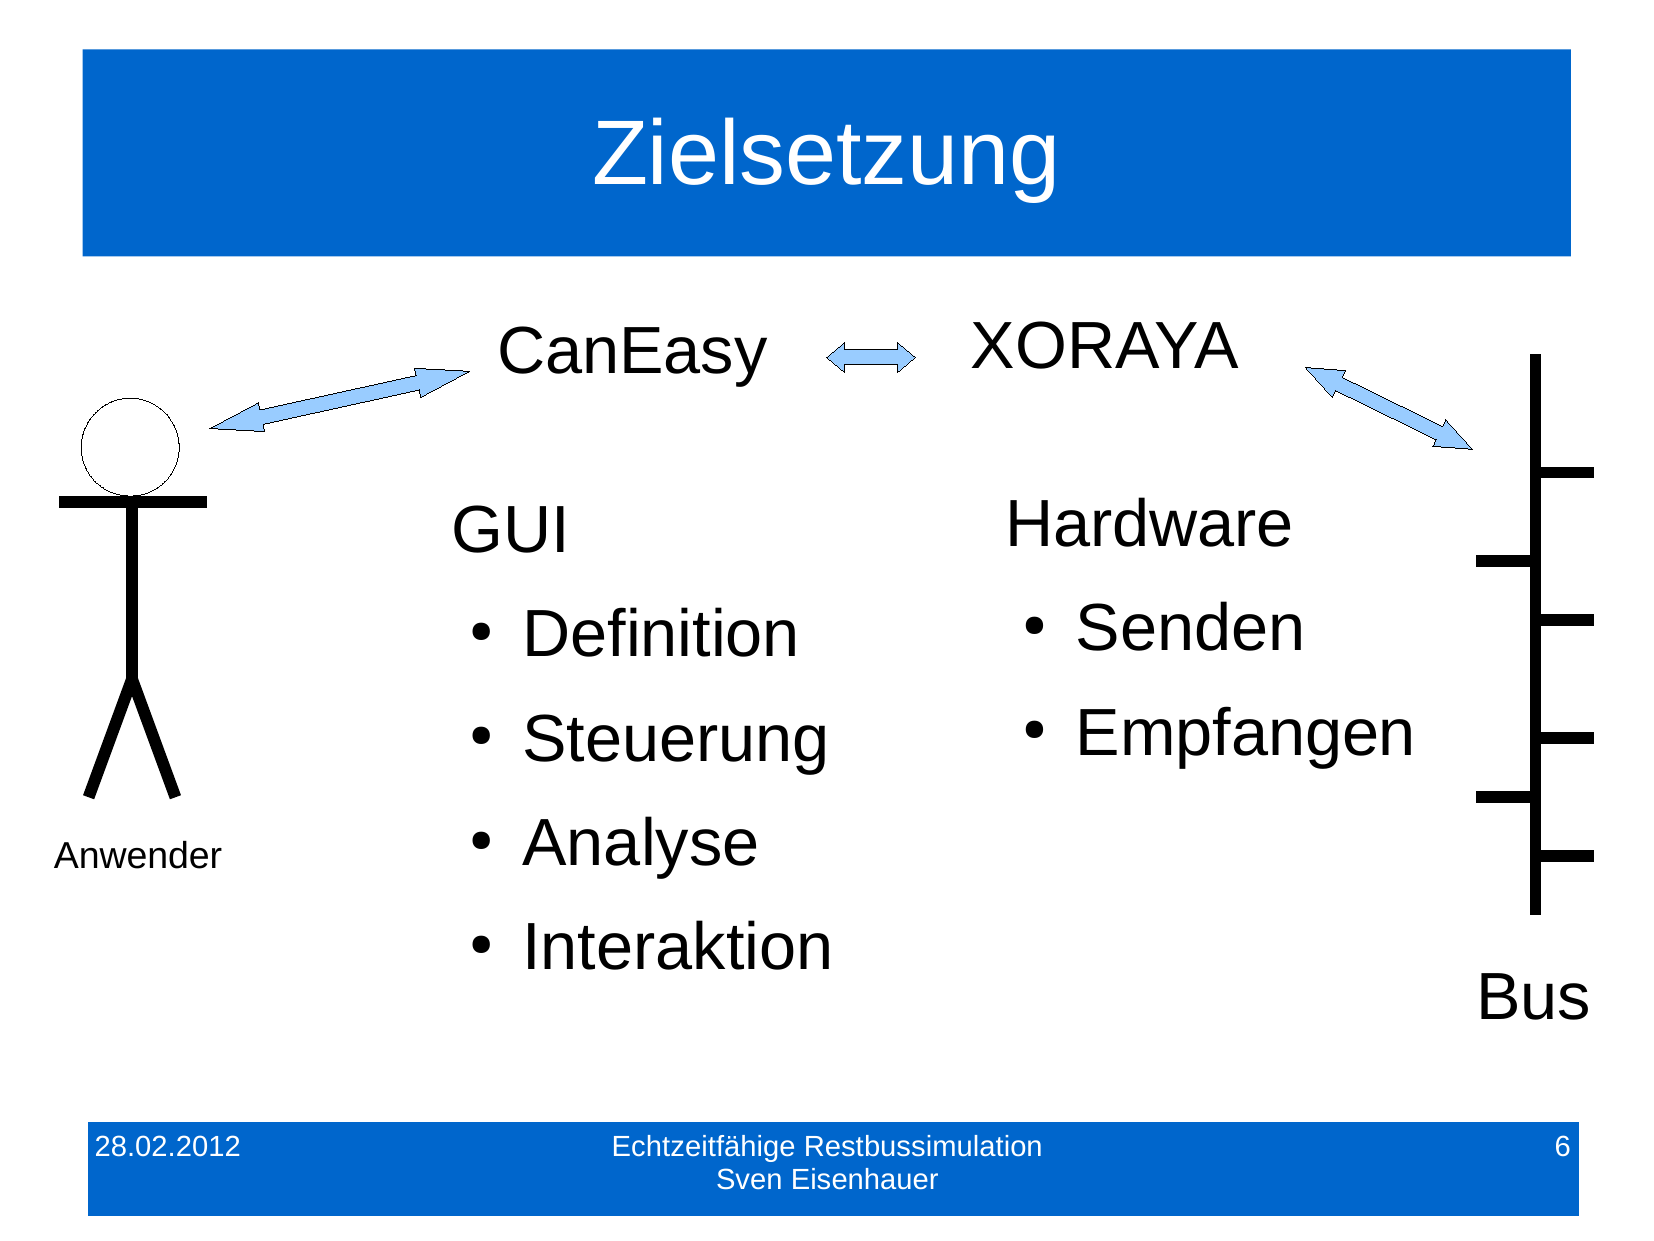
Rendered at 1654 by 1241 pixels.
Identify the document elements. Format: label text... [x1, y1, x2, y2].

list XORAYA [970, 307, 1270, 402]
title Zielsetzung [82, 49, 1571, 257]
list GUI Definition Steuerung Analyse Interaktion [451, 492, 929, 984]
text_box [1305, 367, 1473, 450]
list CanEasy [497, 312, 827, 466]
text_box [826, 342, 916, 373]
list Bus [1476, 959, 1630, 1034]
text_box Anwender [39, 826, 237, 884]
list Hardware Senden Empfangen [1005, 486, 1453, 770]
text_box [209, 368, 470, 432]
